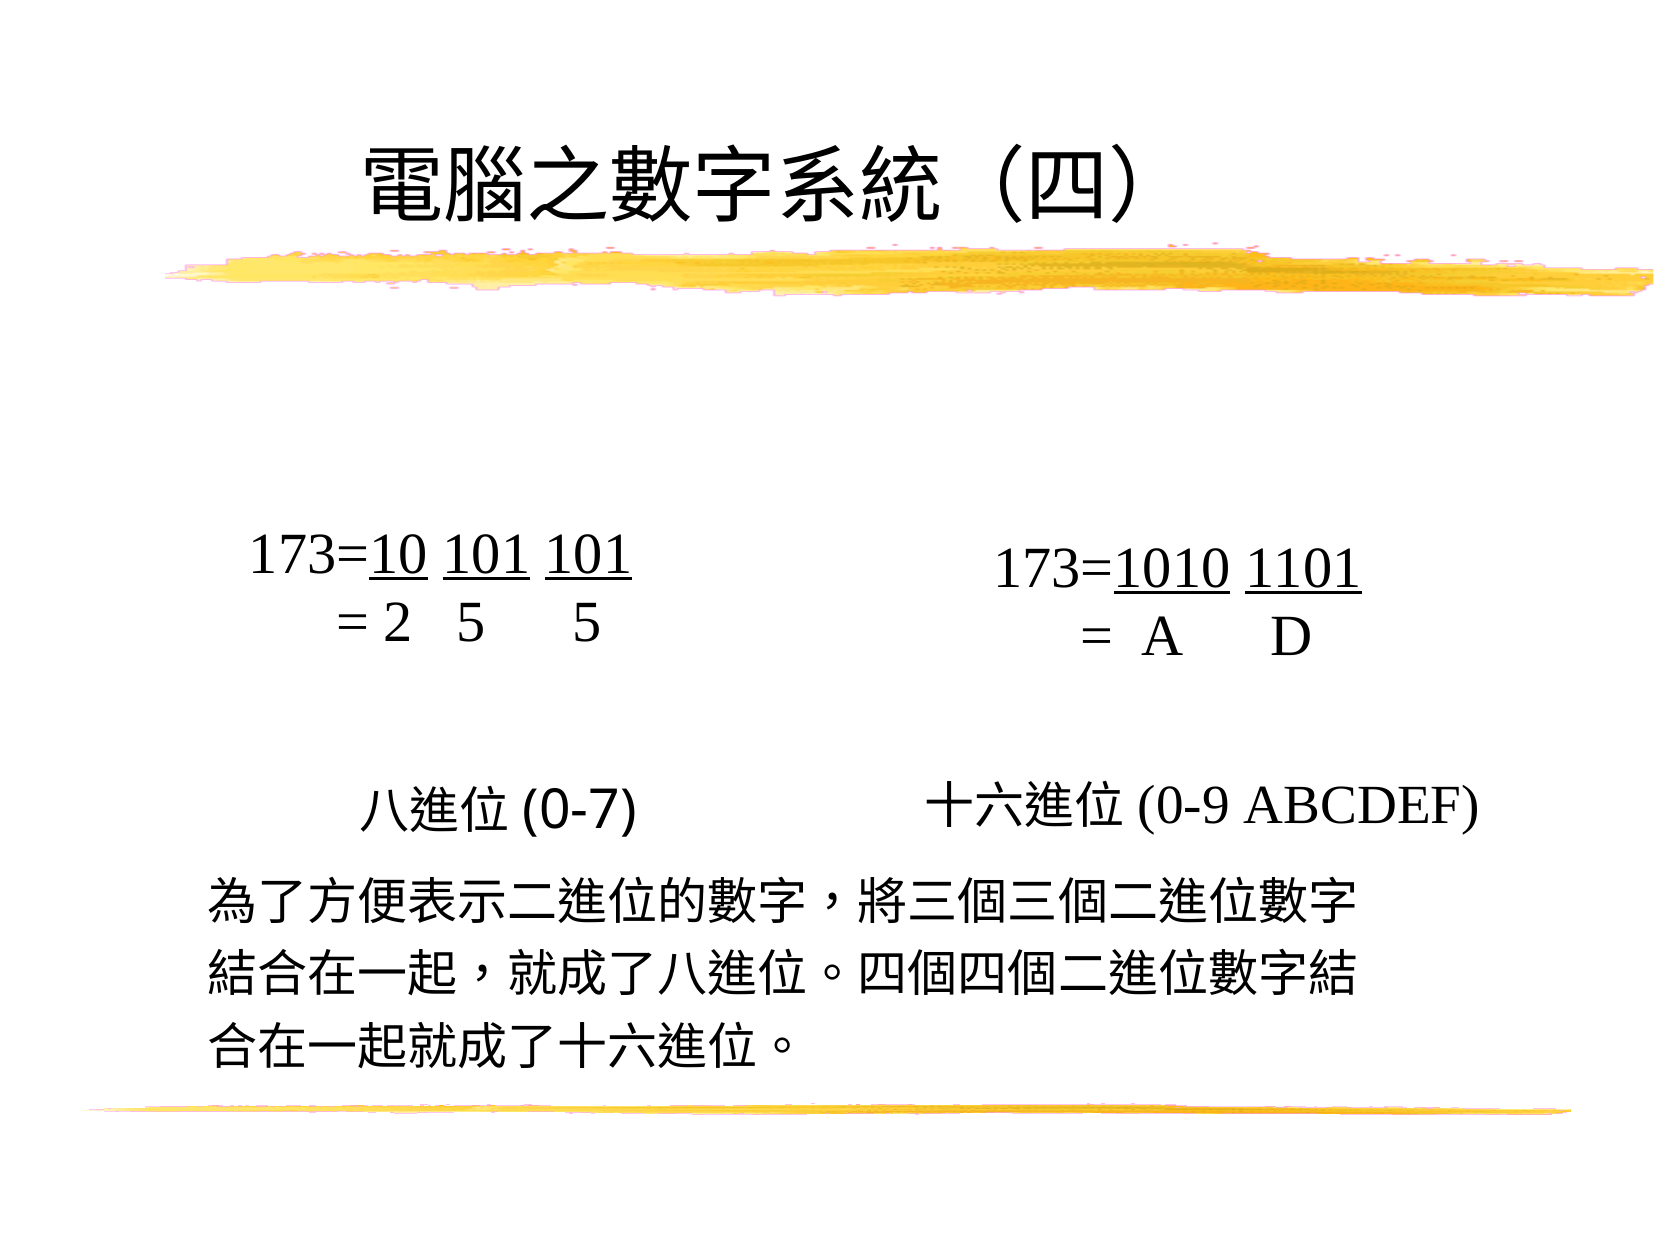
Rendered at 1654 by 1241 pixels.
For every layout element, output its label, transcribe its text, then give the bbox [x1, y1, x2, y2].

picture [82, 1102, 1571, 1117]
text_box 八進位(0-7) [344, 757, 681, 841]
text_box 173=1010 1101 = A D [978, 523, 1418, 757]
text_box 173=10 101 101 = 2 5 5 [234, 509, 690, 759]
text_box 十六進位(0-9 ABCDEF) [909, 757, 1505, 841]
text_box 為了方便表示二進位的數字，將三個三個二進位數字 結合在一起，就成了八進位。四個四個二進位數字結 合在一起就成了十六進位。 [192, 854, 1494, 1070]
title 電腦之數字系統（四） [73, 25, 1479, 249]
picture [165, 237, 1654, 308]
